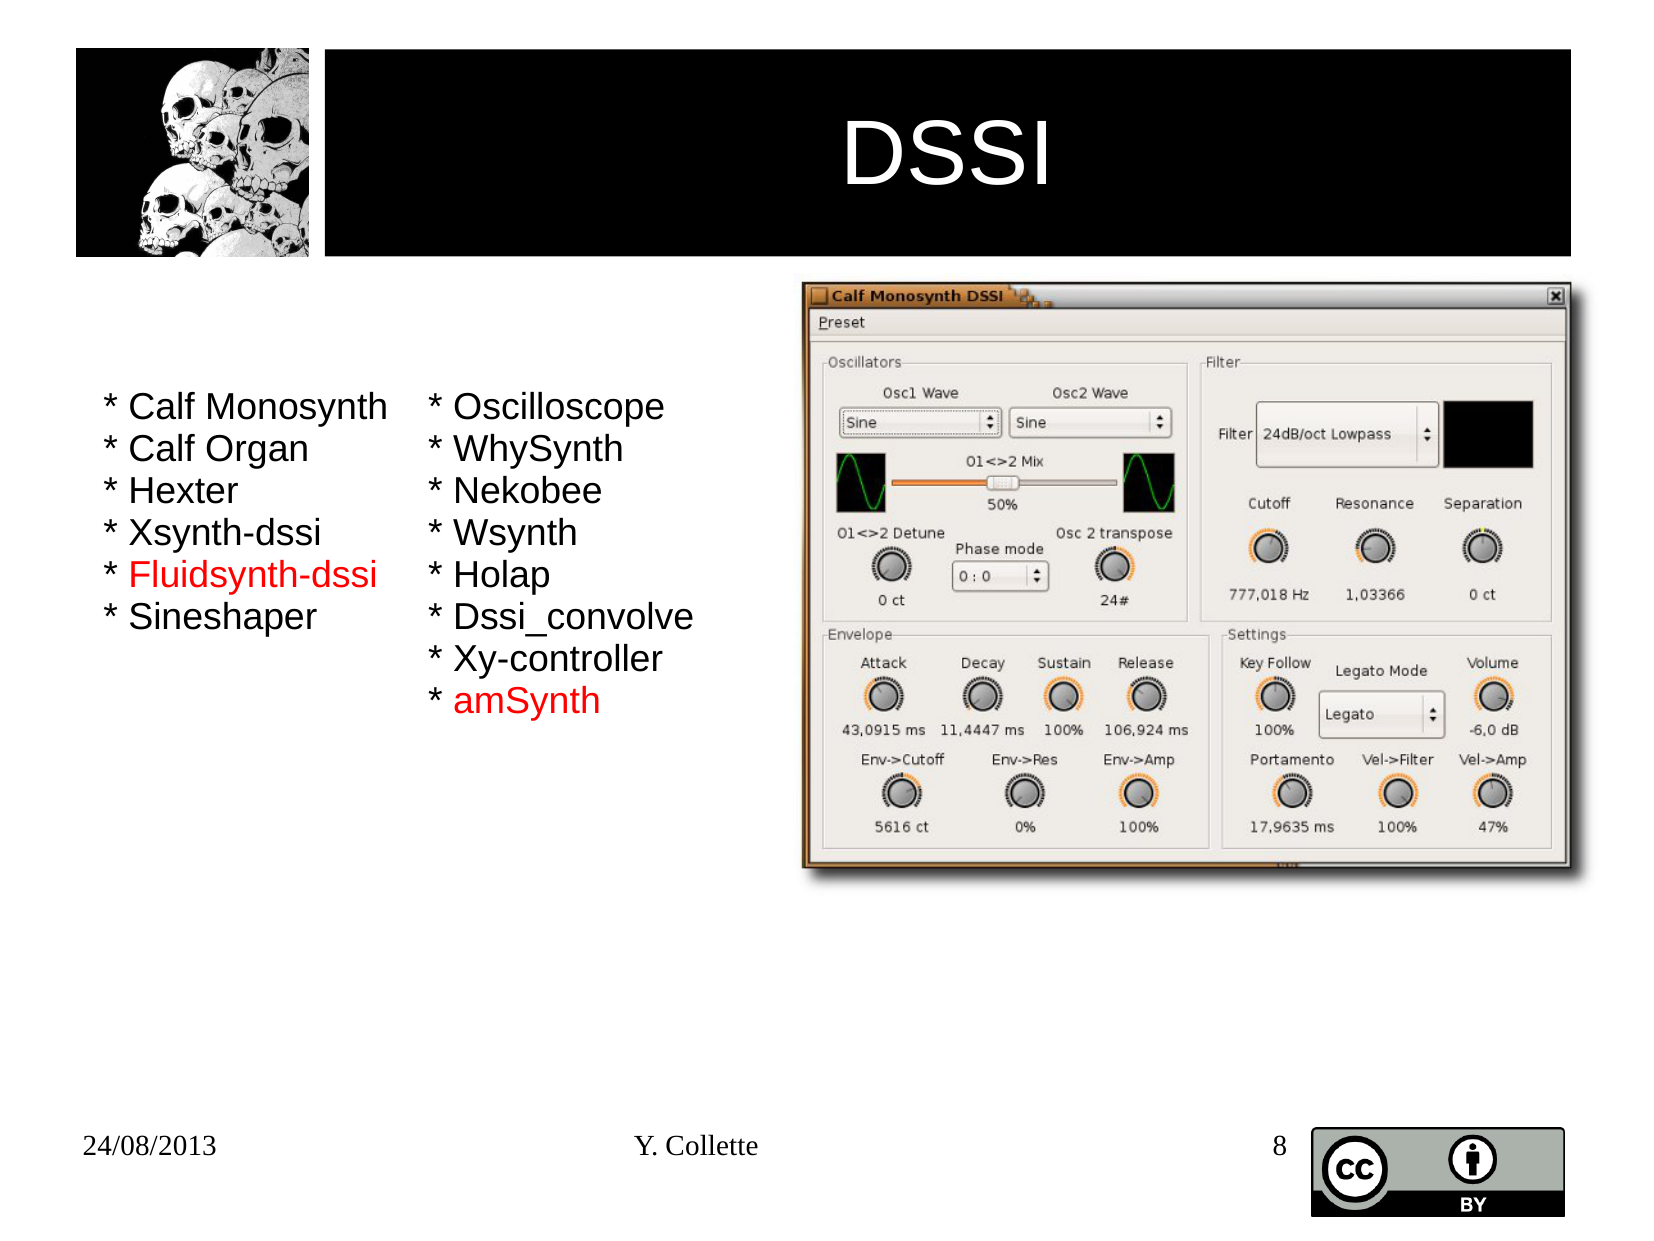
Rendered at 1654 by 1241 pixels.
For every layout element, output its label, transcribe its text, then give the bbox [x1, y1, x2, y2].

picture [793, 273, 1601, 898]
title DSSI [324, 49, 1571, 257]
text_box * Oscilloscope * WhySynth * Nekobee * Wsynth * Holap * Dssi_convolve * Xy-controller * amSynth [413, 377, 756, 729]
picture [76, 48, 309, 257]
text_box * Calf Monosynth * Calf Organ * Hexter * Xsynth-dssi * Fluidsynth-dssi * Sineshaper [88, 377, 413, 645]
picture [1311, 1127, 1565, 1217]
